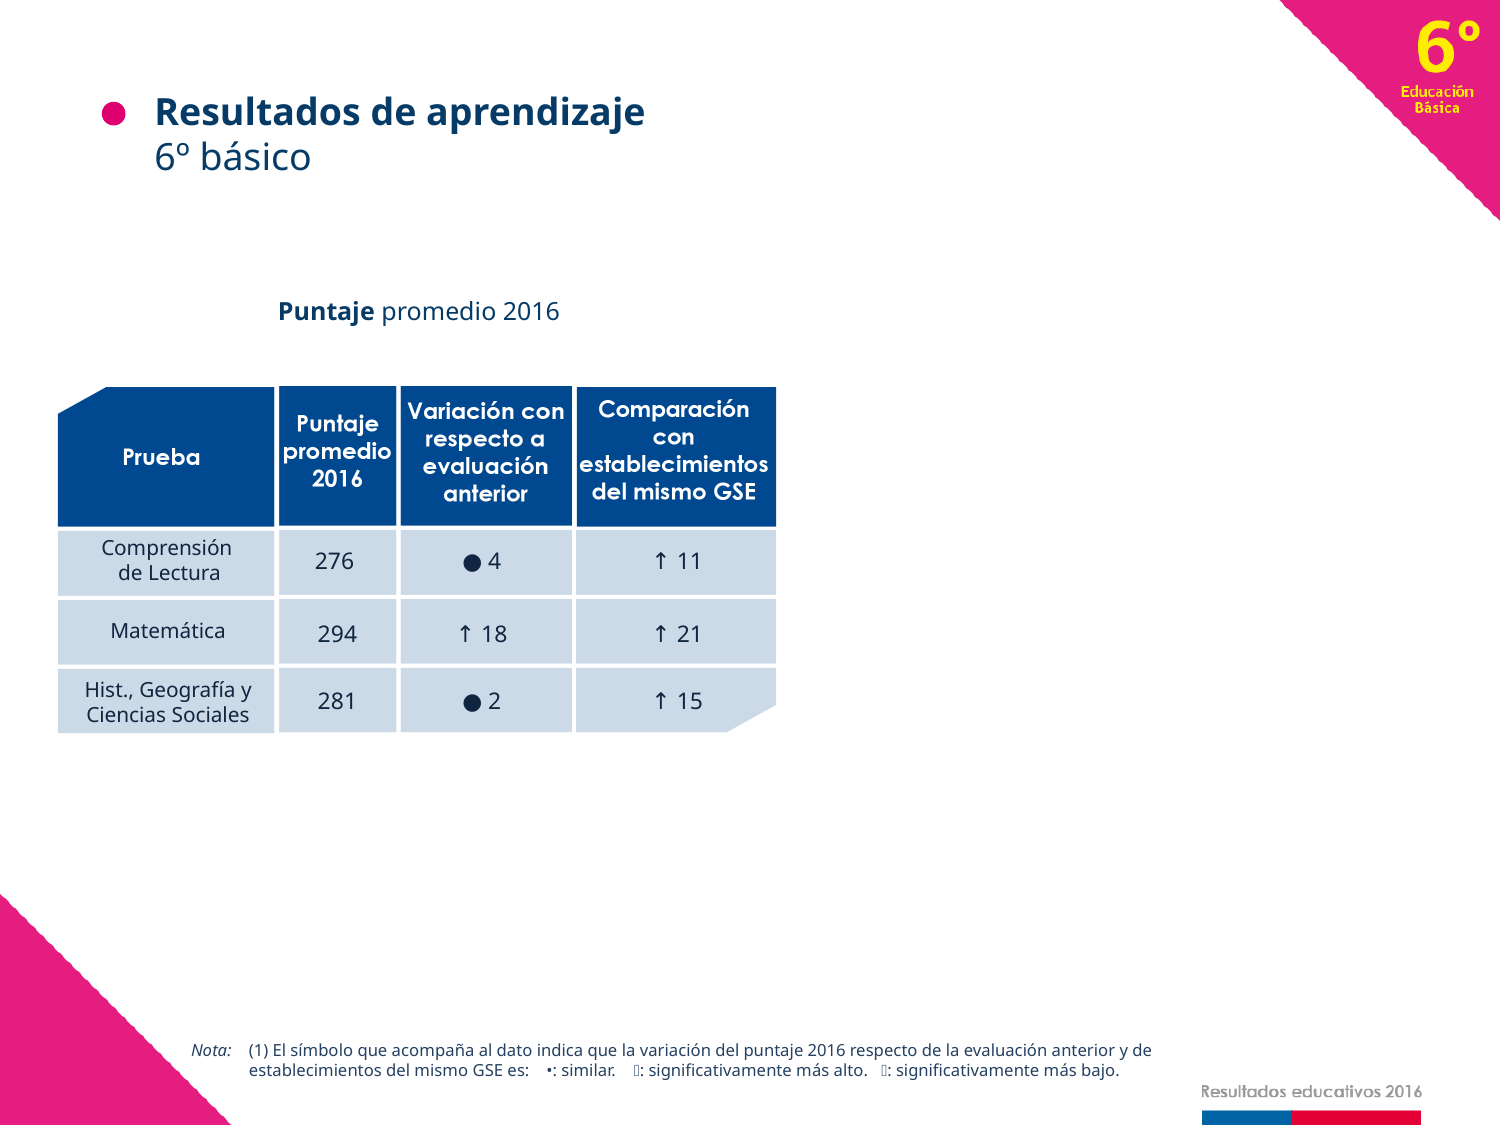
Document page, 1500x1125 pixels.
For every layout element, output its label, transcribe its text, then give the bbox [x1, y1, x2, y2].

text_box ↑ 18 [192, 611, 414, 655]
text_box Hist., Geografía y Ciencias Sociales [59, 668, 278, 734]
text_box 276 [151, 538, 206, 582]
text_box 294 [151, 611, 192, 655]
picture [0, 0, 1500, 1125]
text_box Matemática [59, 598, 278, 663]
text_box ↑ 21 [414, 611, 941, 655]
text_box [572, 333, 775, 394]
text_box [101, 101, 126, 126]
text_box ↑ 15 [414, 678, 941, 722]
text_box Comprensión de Lectura [59, 526, 275, 593]
text_box 281 [151, 678, 192, 722]
text_box Resultados de aprendizaje 6º básico [139, 80, 987, 187]
text_box ● 4 [206, 538, 419, 582]
text_box (1) El símbolo que acompaña al dato indica que la variación del puntaje 2016 respecto de la evaluación anterior y de establecimientos del mismo GSE es: •: similar. : significativamente más alto. : significativamente más bajo. [234, 1032, 1220, 1107]
text_box Puntaje promedio 2016 [200, 288, 638, 334]
text_box Nota: [176, 1032, 285, 1067]
text_box ● 2 [192, 678, 414, 722]
text_box ↑ 11 [419, 538, 936, 582]
text_box [277, 378, 397, 440]
